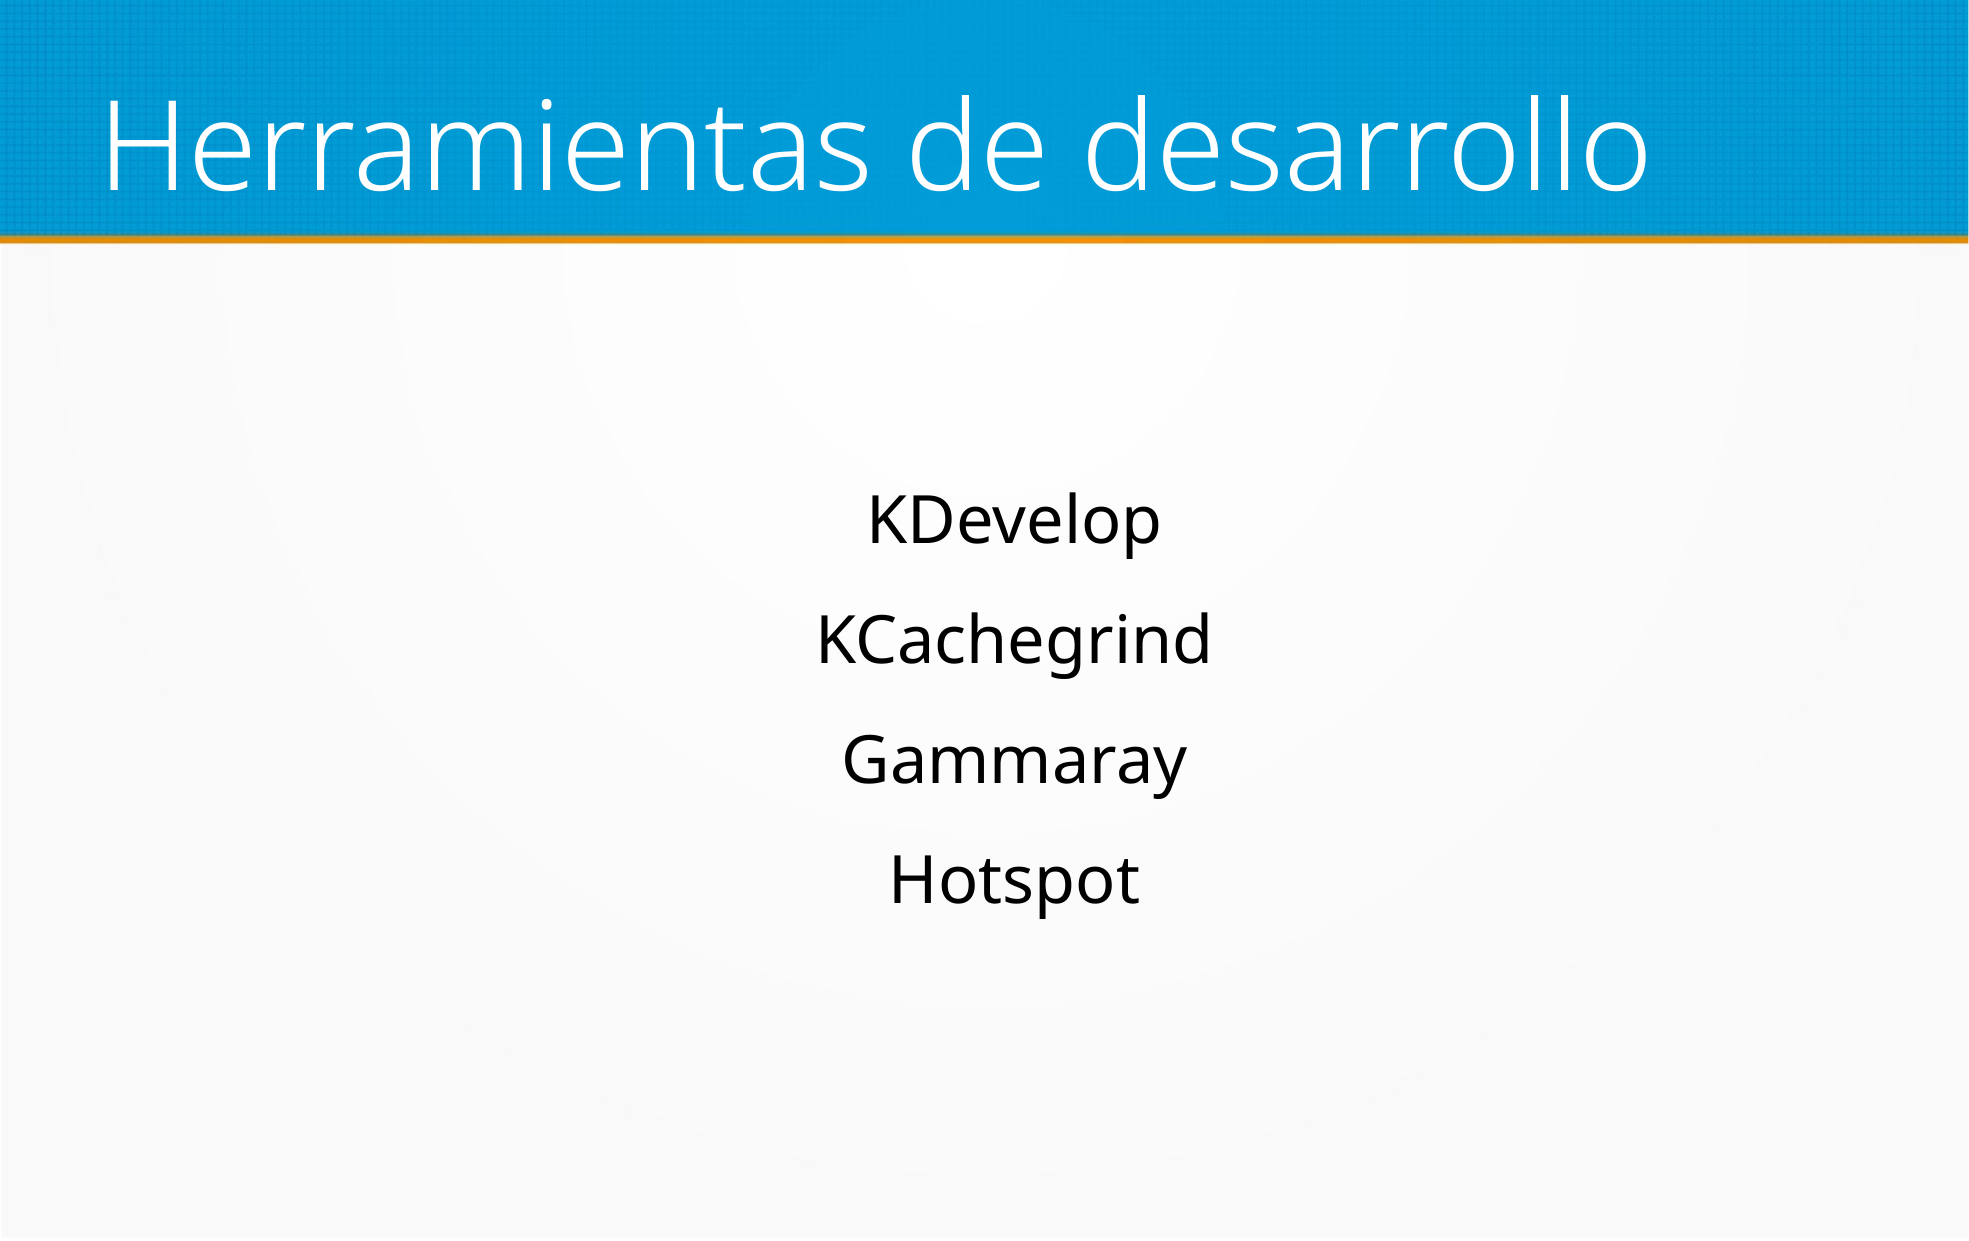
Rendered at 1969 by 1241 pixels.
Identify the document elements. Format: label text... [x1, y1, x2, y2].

list KDevelop KCachegrind Gammaray Hotspot [98, 315, 1861, 1081]
picture [0, 233, 1969, 1241]
title Herramientas de desarrollo [98, 19, 1870, 227]
